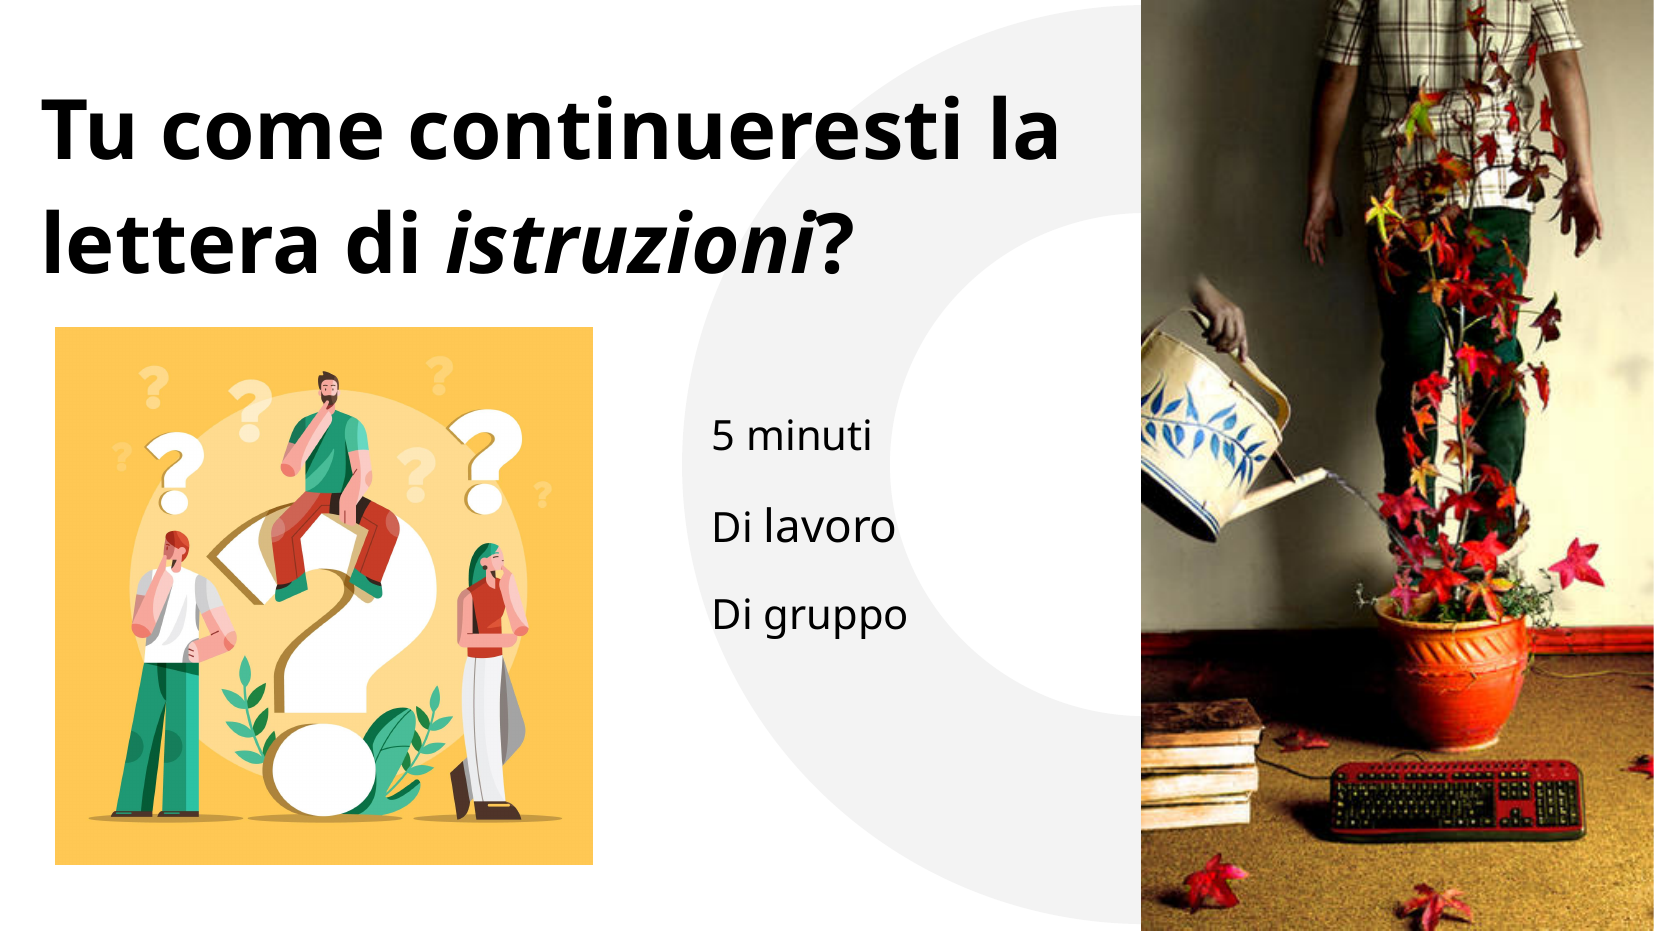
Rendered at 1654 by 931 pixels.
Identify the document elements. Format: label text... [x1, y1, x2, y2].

picture [1141, 0, 1654, 931]
picture [55, 327, 593, 865]
text_box 5 minuti Di lavoro Di gruppo [696, 318, 1075, 685]
title Tu come continueresti la lettera di istruzioni? [40, 41, 1099, 328]
